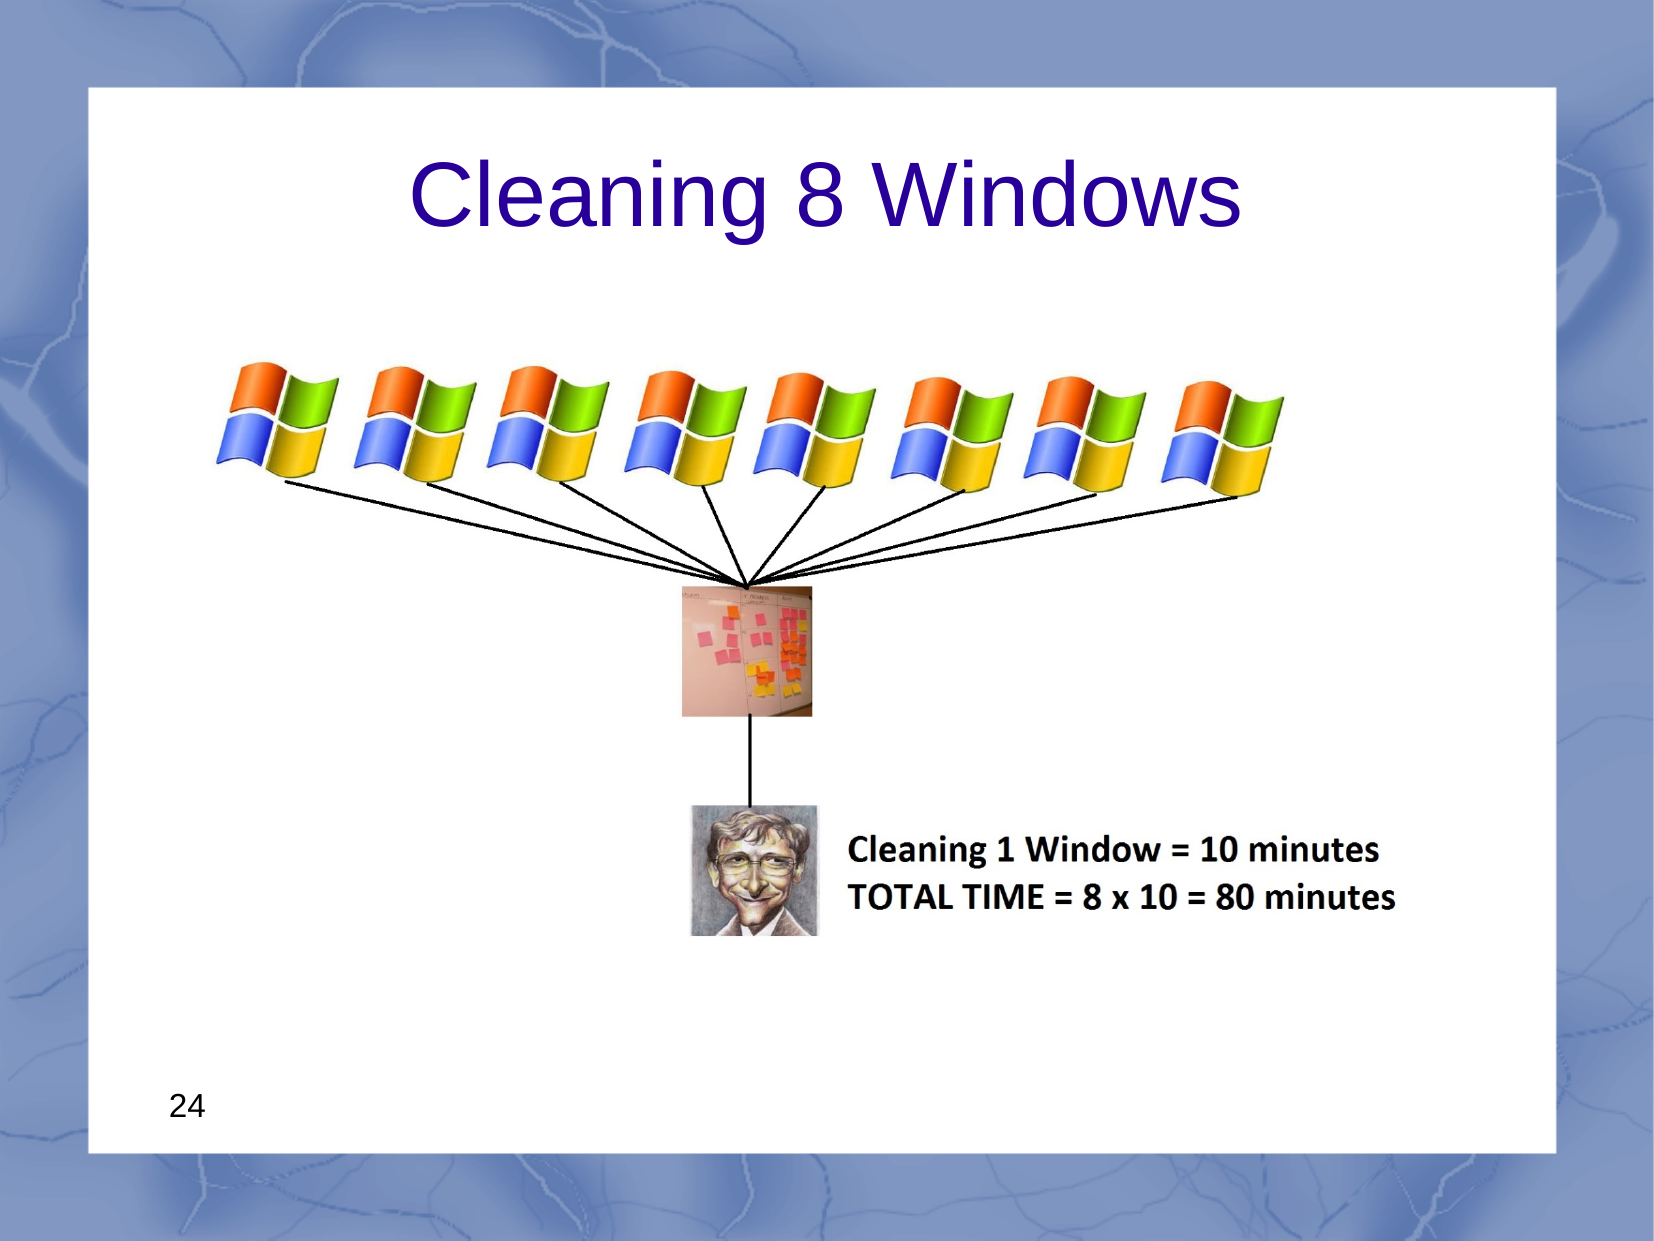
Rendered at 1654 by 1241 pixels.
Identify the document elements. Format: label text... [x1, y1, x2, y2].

picture [0, 0, 1654, 1241]
title Cleaning 8 Windows [118, 90, 1536, 298]
